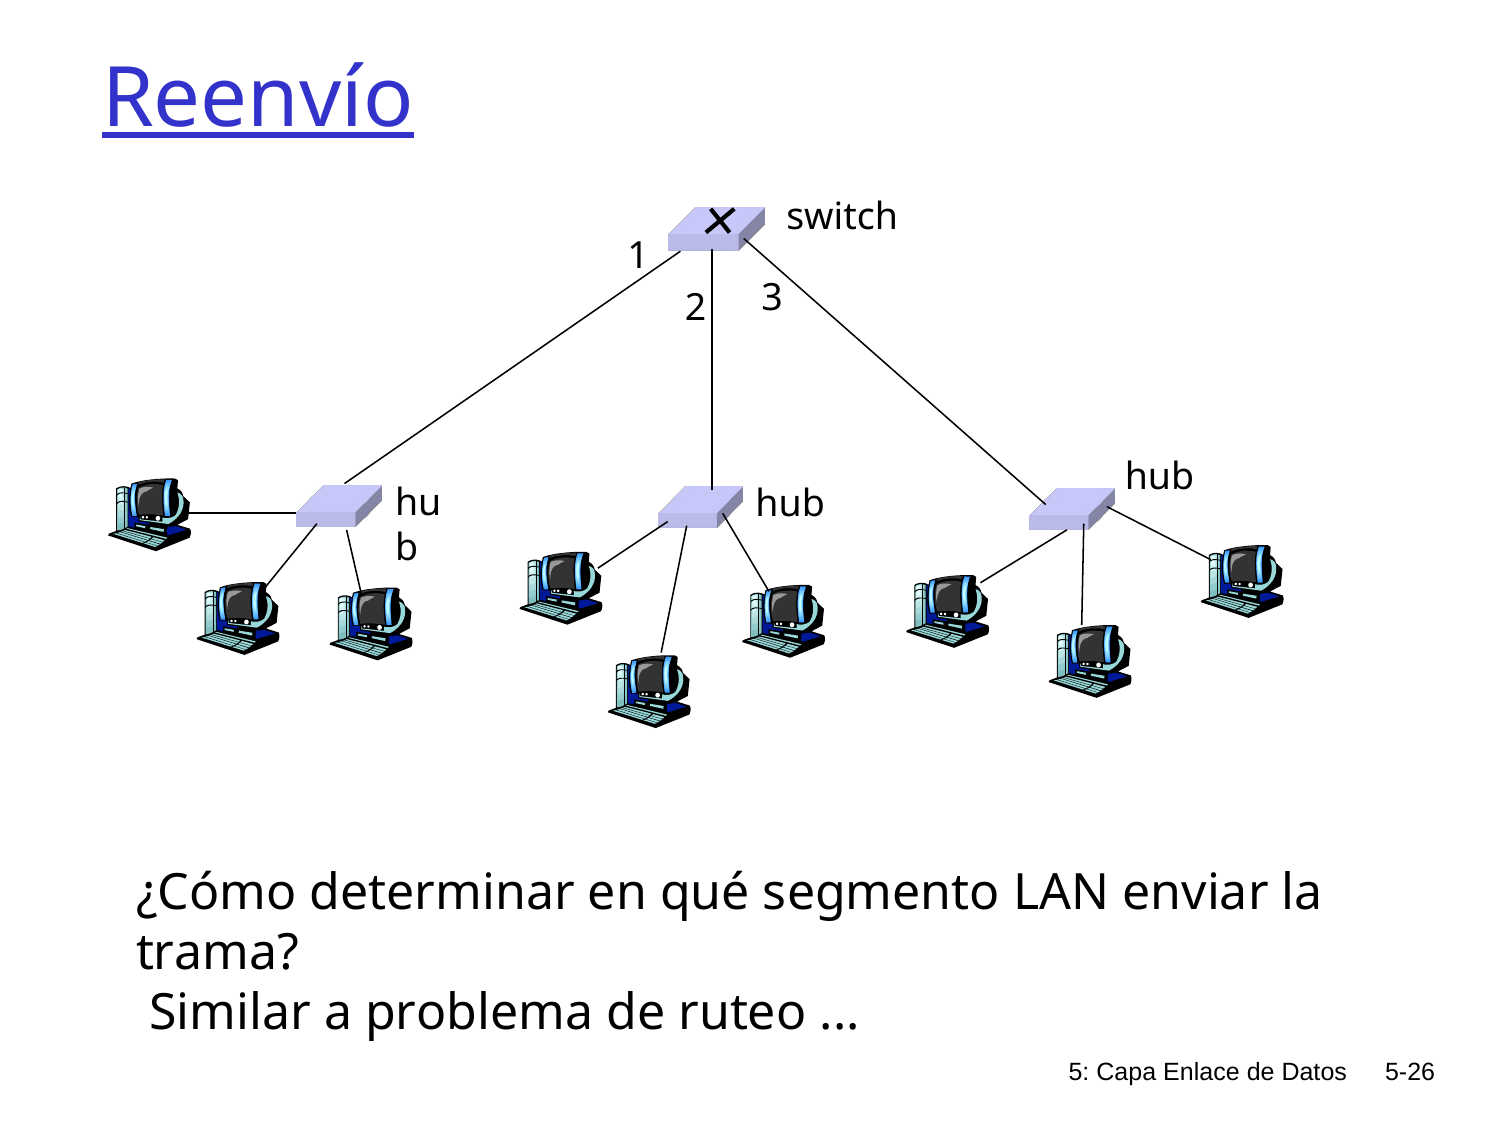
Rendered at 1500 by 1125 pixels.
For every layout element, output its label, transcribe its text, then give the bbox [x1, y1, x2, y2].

text_box hub [740, 471, 840, 533]
text_box [296, 485, 380, 527]
text_box ¿Cómo determinar en qué segmento LAN enviar la trama? Similar a problema de ruteo ... [121, 852, 1387, 1048]
picture [906, 574, 991, 648]
picture [1200, 544, 1285, 618]
picture [329, 586, 414, 661]
text_box [1029, 488, 1112, 530]
text_box [668, 207, 764, 250]
picture [607, 654, 692, 729]
text_box [713, 207, 731, 217]
picture [519, 551, 604, 625]
picture [742, 584, 827, 658]
text_box hub [380, 469, 474, 576]
text_box [658, 486, 740, 528]
picture [1048, 624, 1133, 698]
text_box 3 [746, 265, 798, 326]
text_box 2 [670, 275, 722, 337]
picture [196, 581, 281, 655]
text_box switch [771, 184, 914, 246]
title Reenvío [87, 0, 1363, 188]
text_box 1 [612, 222, 664, 284]
picture [108, 477, 193, 552]
text_box hub [1110, 444, 1210, 505]
